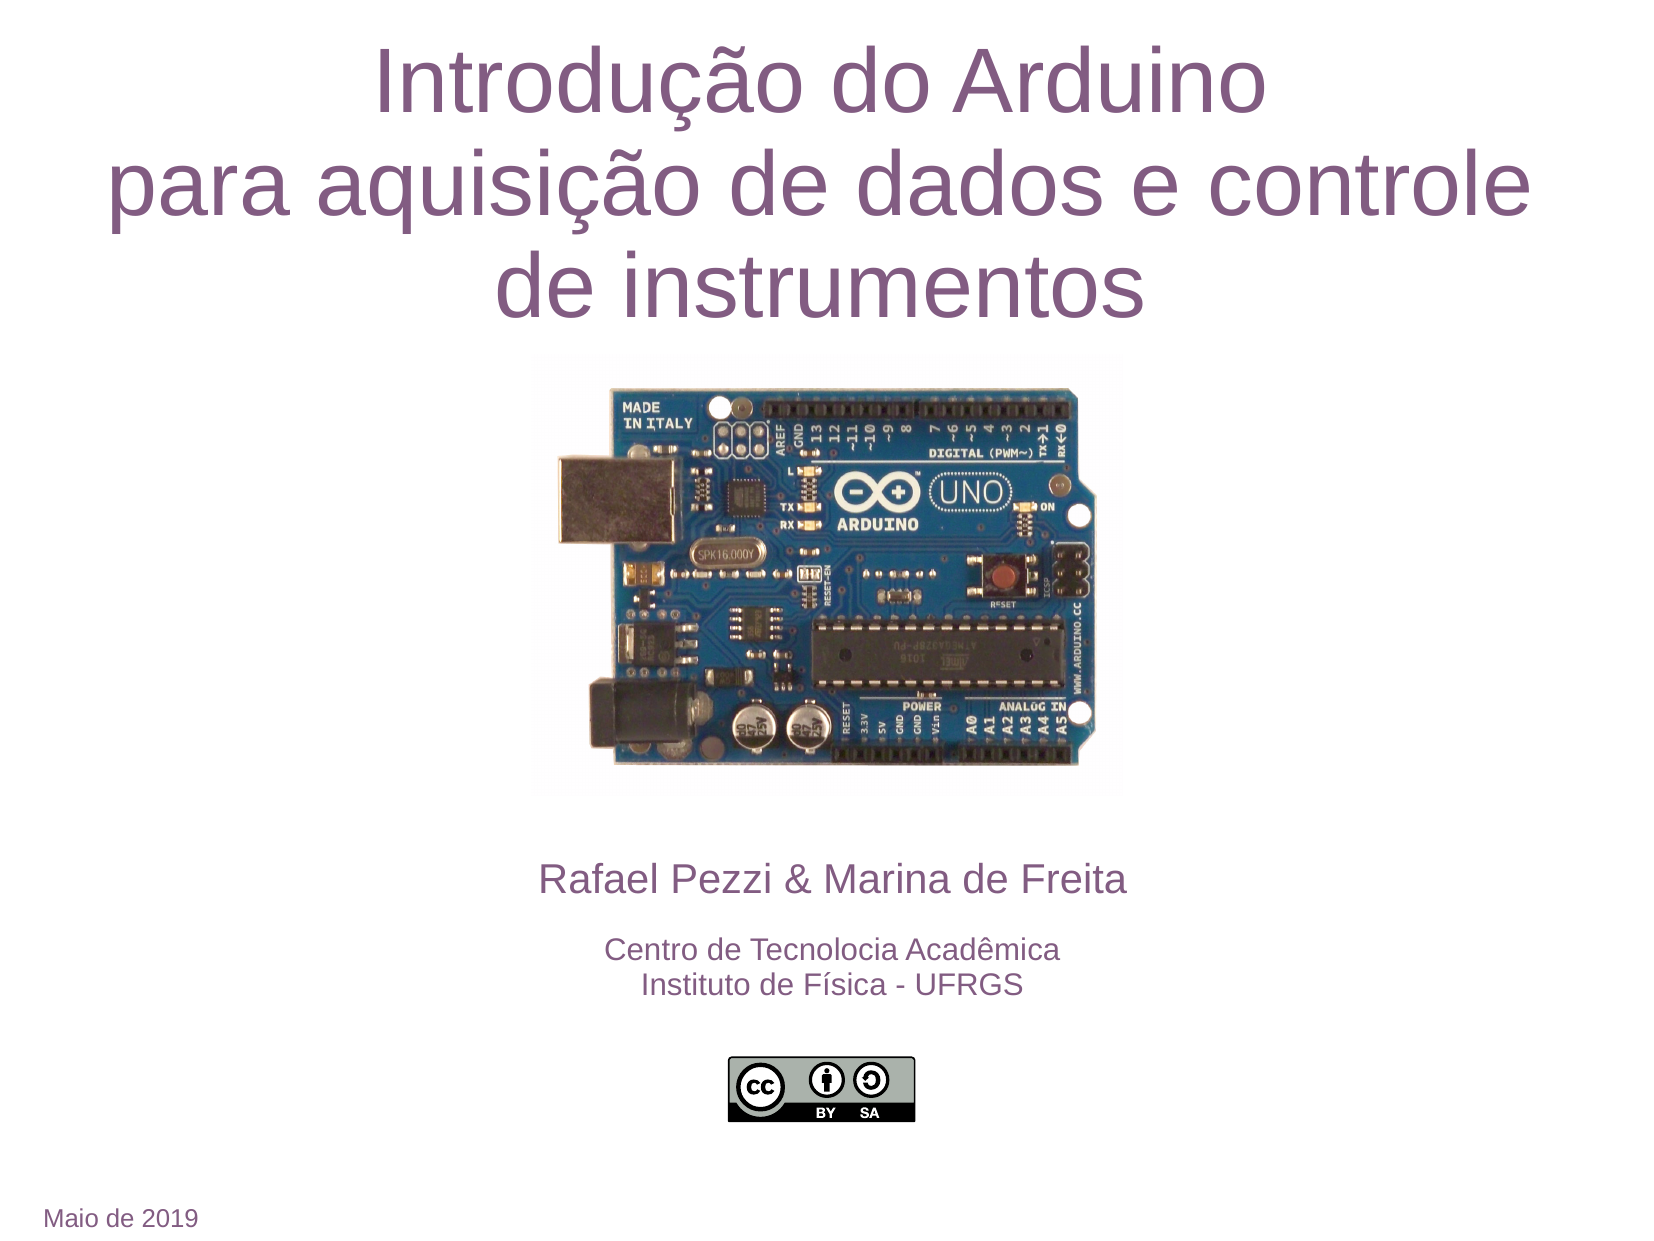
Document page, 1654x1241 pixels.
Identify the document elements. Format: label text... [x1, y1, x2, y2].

list Rafael Pezzi & Marina de Freita Centro de Tecnolocia Acadêmica Instituto de Física - UFRGS [88, 856, 1577, 1034]
picture [531, 354, 1123, 796]
title Introdução do Arduino para aquisição de dados e controle de instrumentos [76, 29, 1565, 338]
text_box Maio de 2019 [5, 1204, 237, 1235]
picture [727, 1056, 916, 1123]
